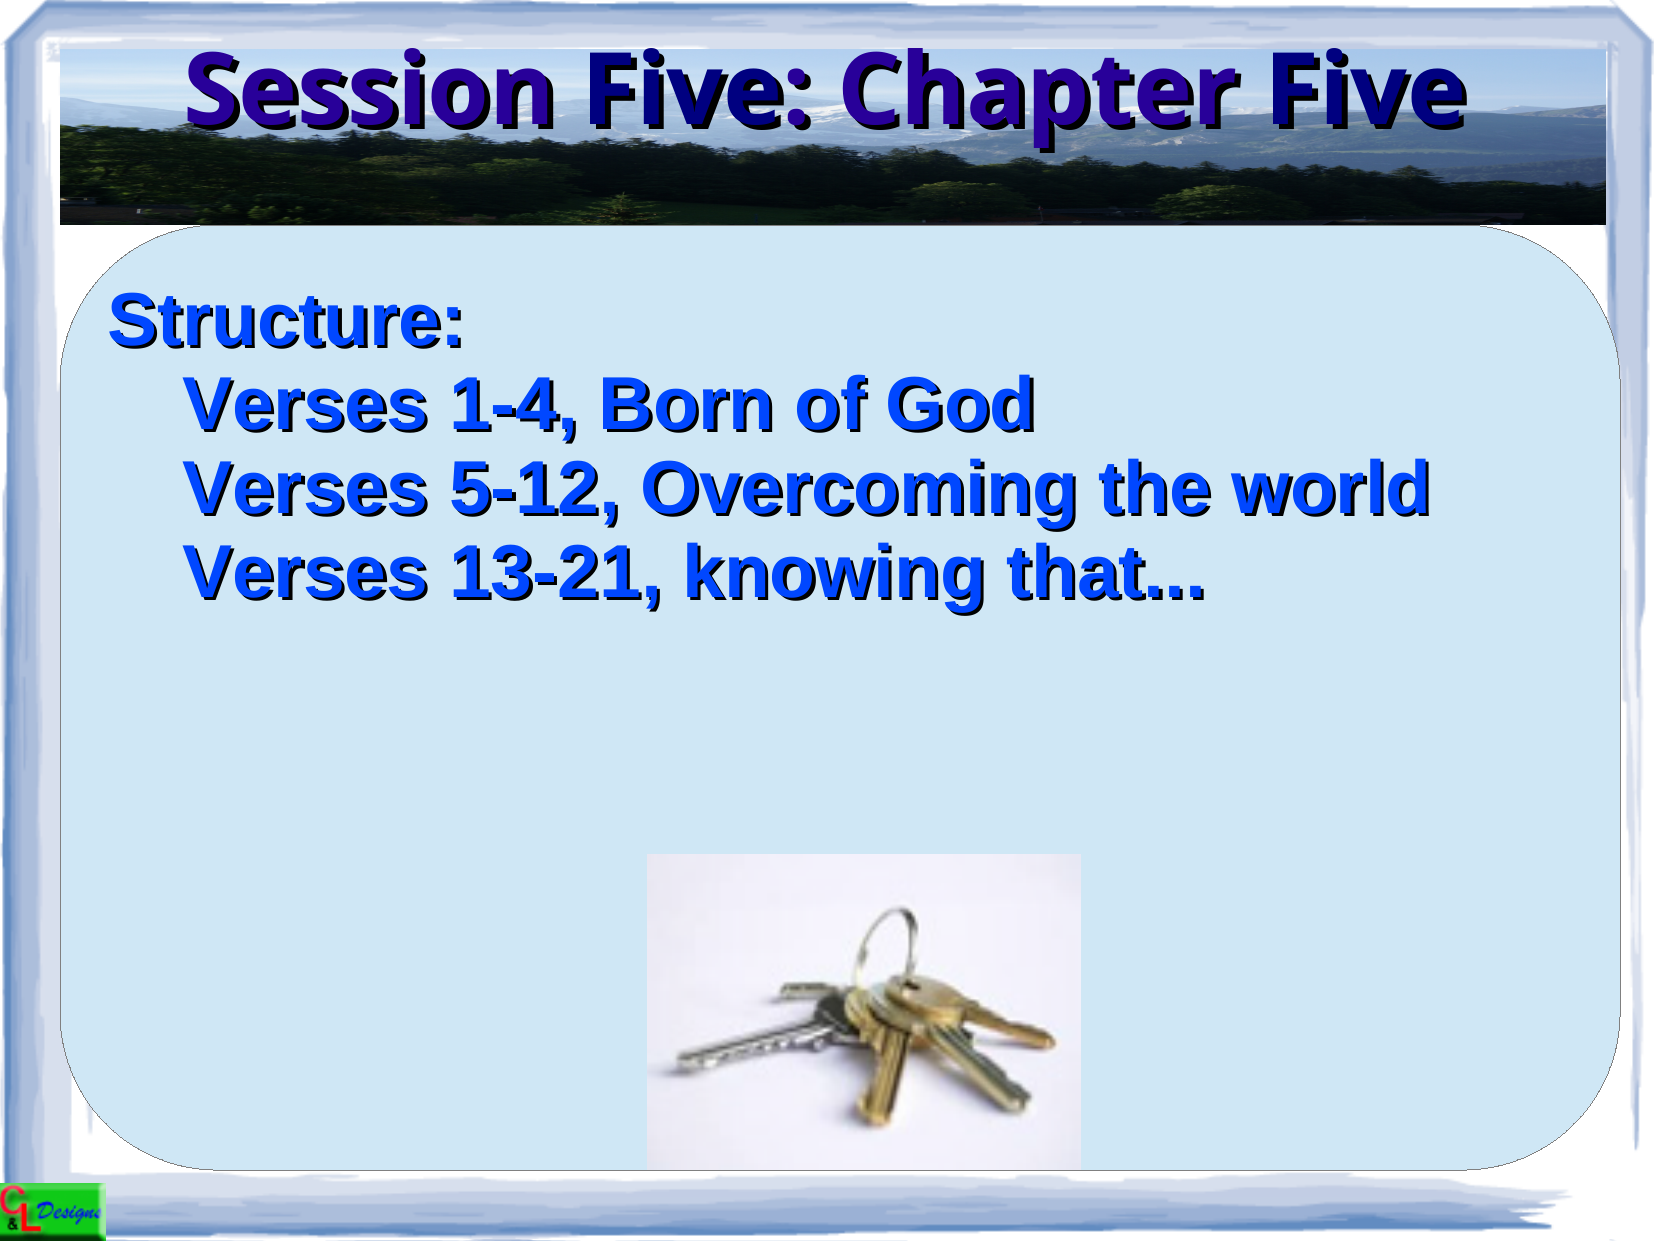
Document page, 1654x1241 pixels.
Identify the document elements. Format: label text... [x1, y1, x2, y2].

title Session Five: Chapter Five [45, 0, 1606, 181]
text_box [60, 226, 1621, 1136]
picture [0, 0, 1654, 1241]
subtitle Structure: Verses 1-4, Born of God Verses 5-12, Overcoming the world Verses 13-21, knowing that... [107, 277, 1561, 1241]
